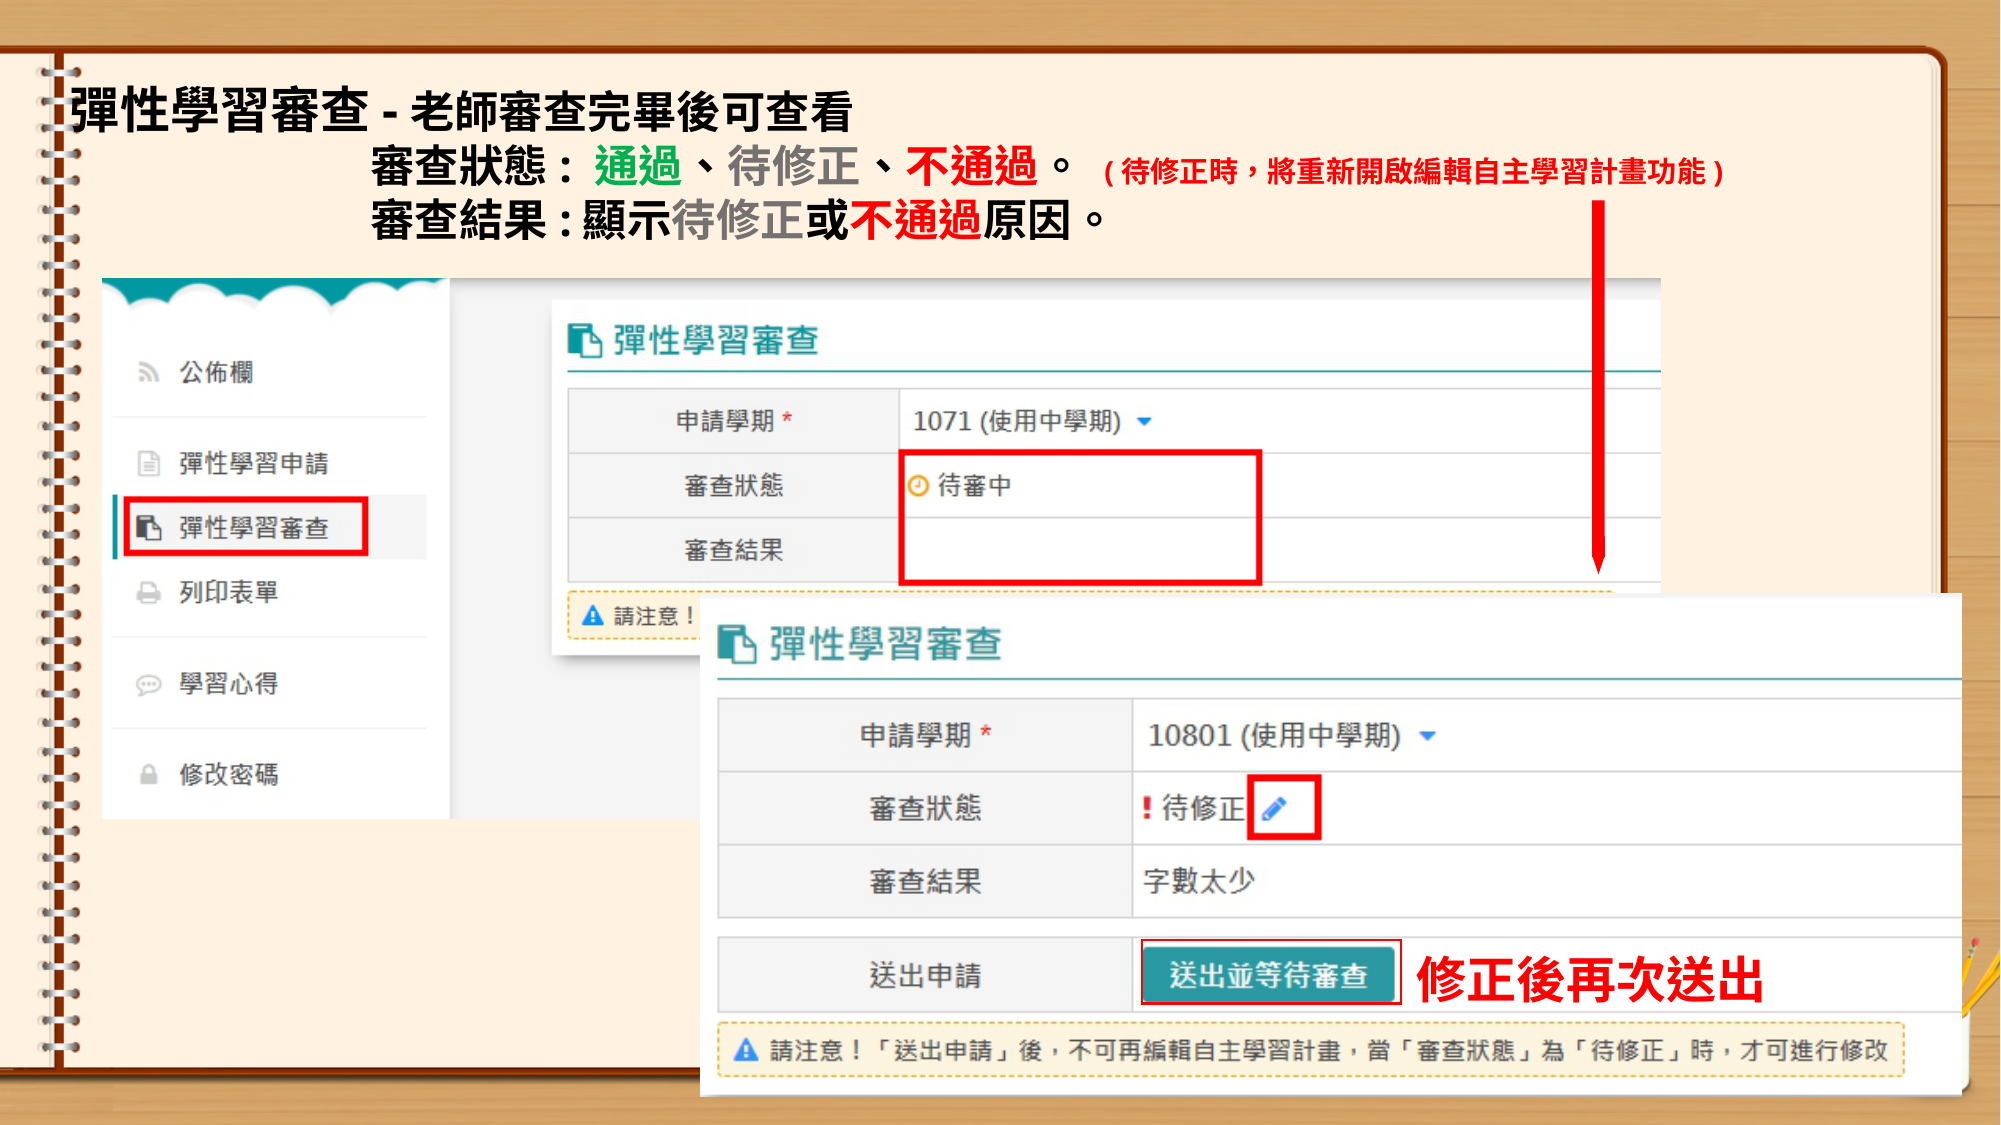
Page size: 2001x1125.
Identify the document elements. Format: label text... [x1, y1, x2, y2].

text_box 彈性學習審查-老師審查完畢後可查看 審查狀態: 通過、待修正、不通過。 (待修正時，將重新開啟編輯自主學習計畫功能) 審查結果:顯示待修正或不通過原因。 [55, 71, 1914, 253]
picture [102, 278, 1962, 1097]
text_box 修正後再次送出 [1401, 940, 1786, 1017]
